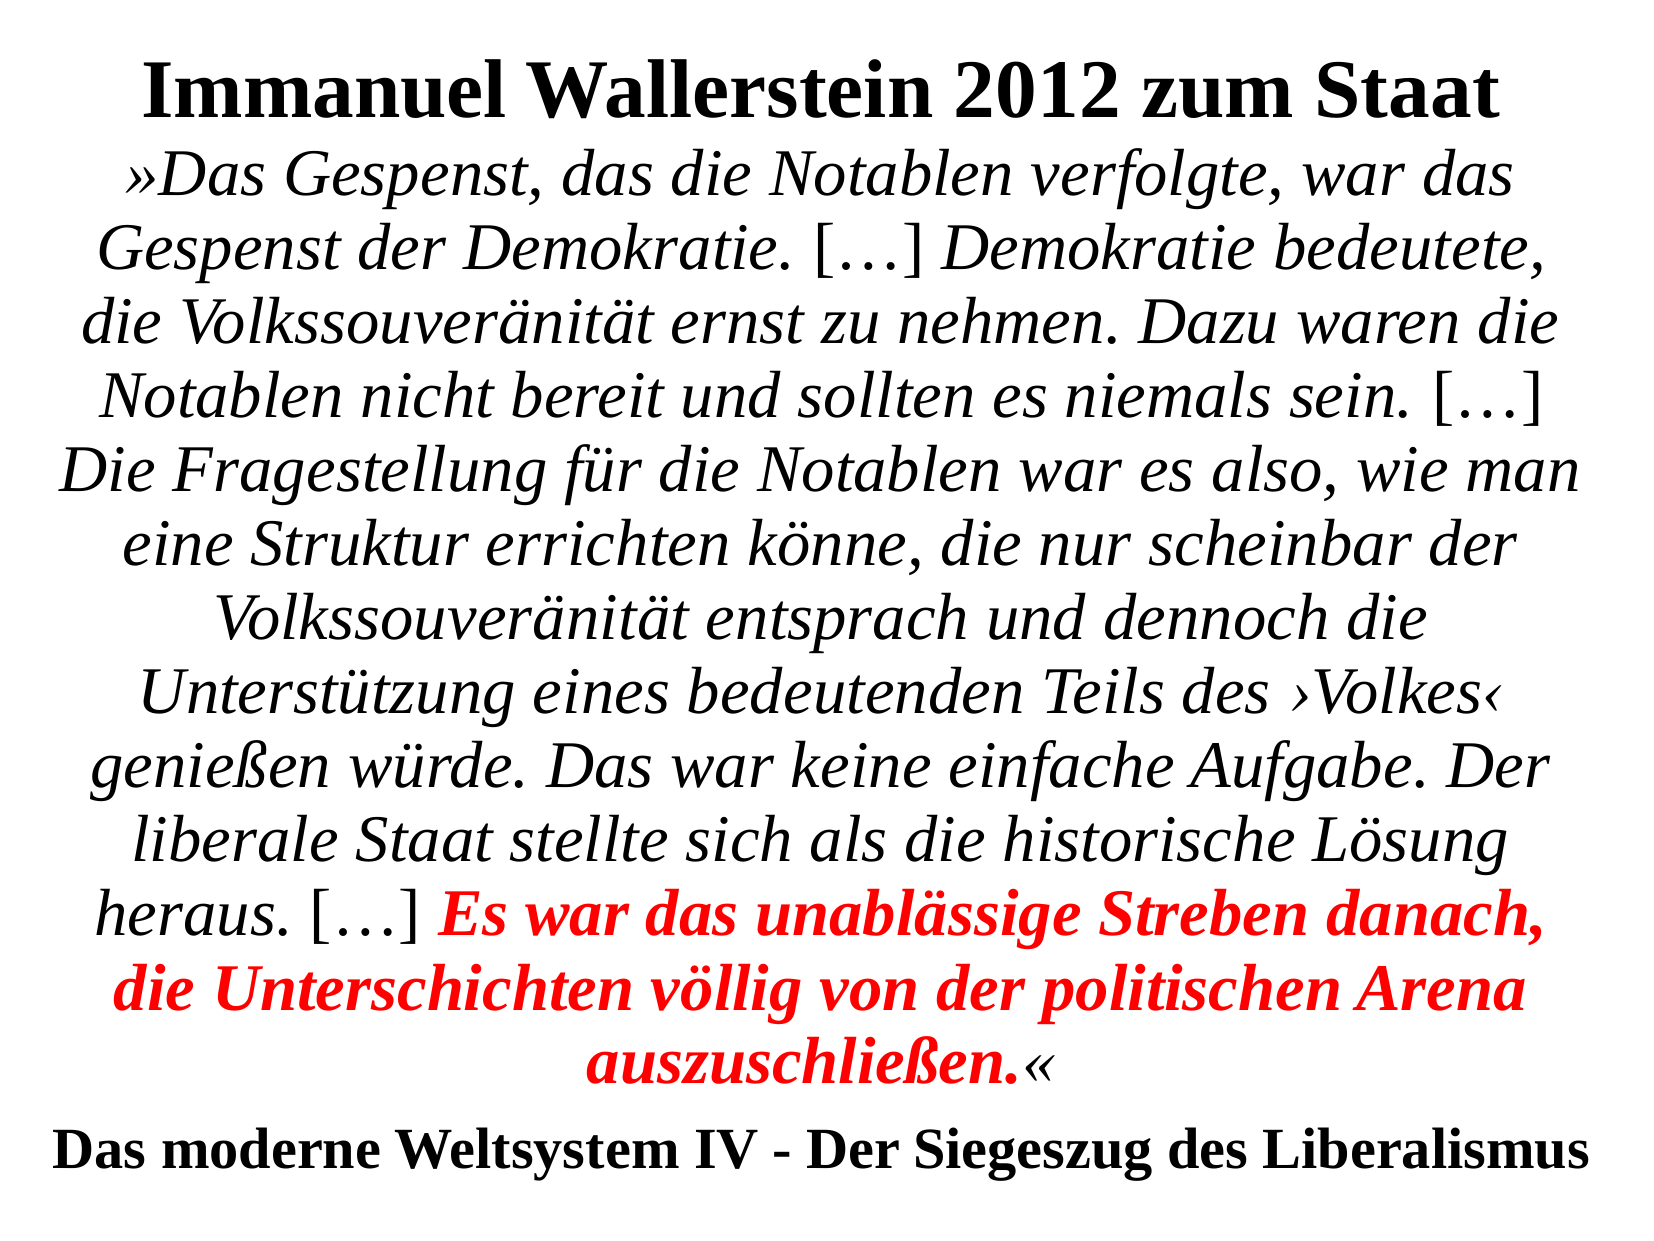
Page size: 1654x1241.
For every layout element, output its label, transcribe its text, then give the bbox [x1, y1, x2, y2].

text_box Immanuel Wallerstein 2012 zum Staat »Das Gespenst, das die Notablen verfolgte, war das Gespenst der Demokratie. […] Demokratie bedeutete, die Volkssouveränität ernst zu nehmen. Dazu waren die Notablen nicht bereit und sollten es niemals sein. […] Die Fragestellung für die Notablen war es also, wie man eine Struktur errichten könne, die nur scheinbar der Volkssouveräni­tät entsprach und dennoch die Unterstützung eines bedeutenden Teils des ›Volkes‹ genießen würde. Das war keine einfache Aufgabe. Der liberale Staat stellte sich als die historische Lösung heraus. […] Es war das unablässige Streben danach, die Unterschichten völlig von der politischen Arena auszuschließen.« Das moderne Weltsystem IV - Der Siegeszug des Liberalismus [37, 36, 1616, 1241]
